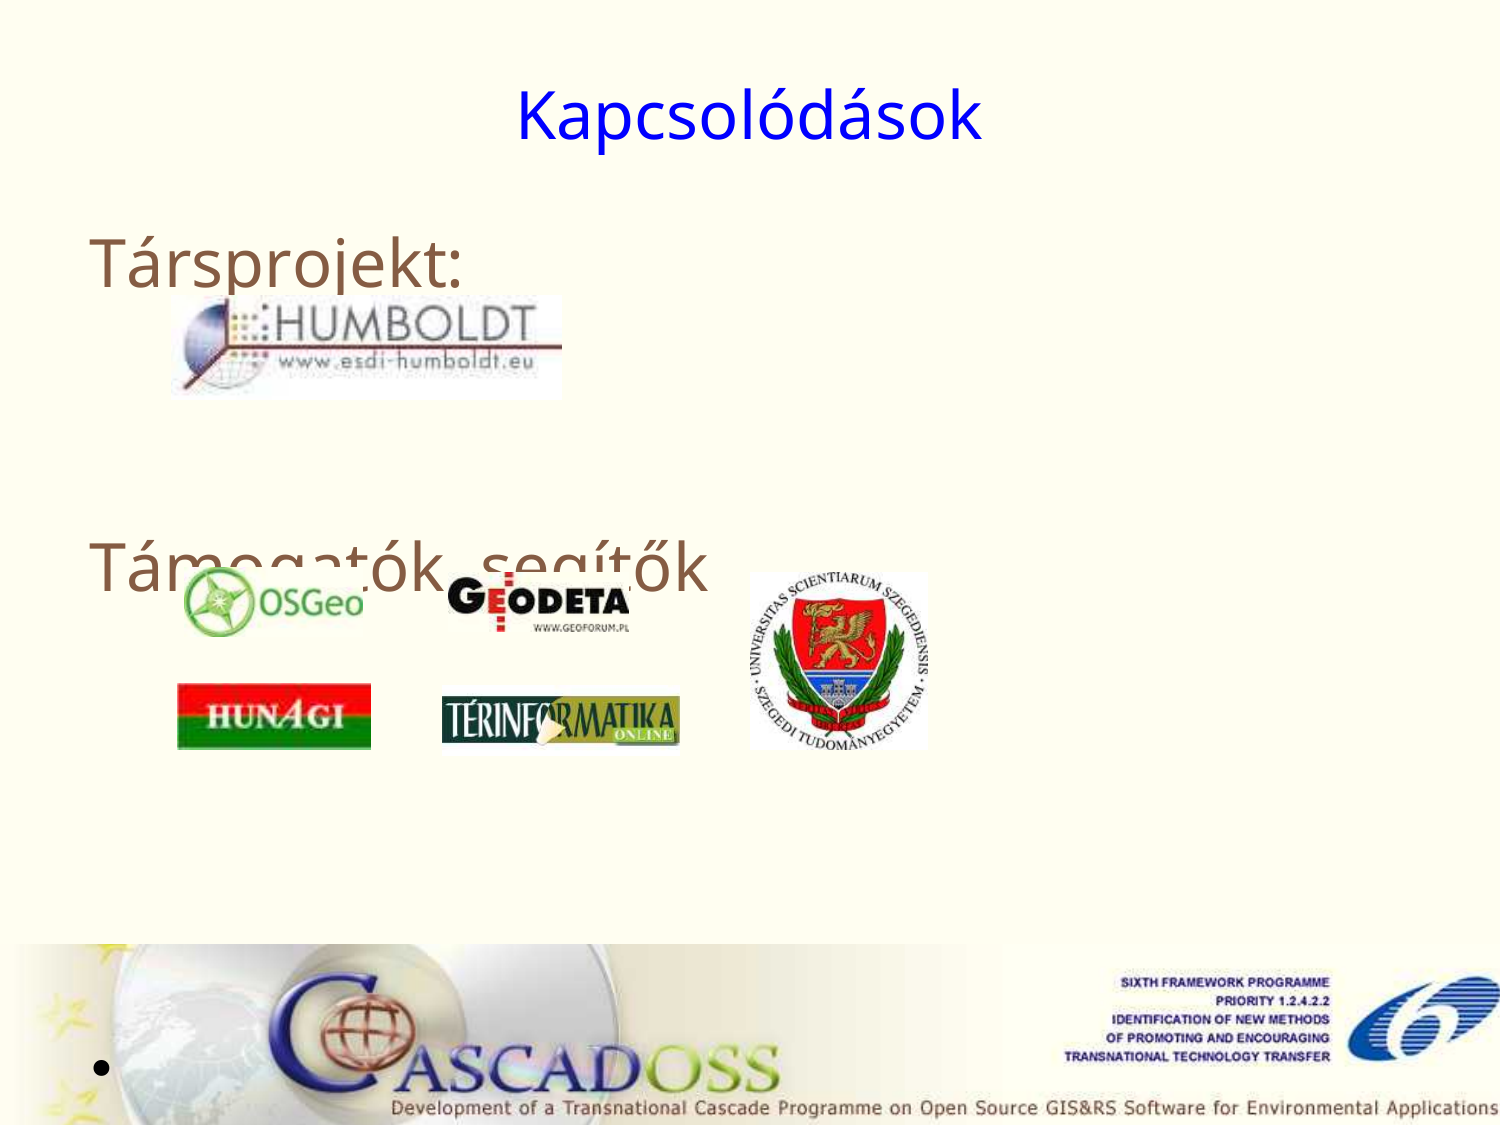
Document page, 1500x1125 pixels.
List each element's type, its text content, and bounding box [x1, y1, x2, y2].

picture [171, 295, 562, 400]
picture [750, 572, 928, 751]
picture [0, 944, 1500, 1125]
title Kapcsolódások [74, 13, 1425, 208]
picture [177, 683, 371, 751]
picture [442, 685, 680, 756]
list Társprojekt: Támogatók, segítők [74, 208, 1425, 951]
picture [448, 572, 629, 632]
picture [184, 567, 363, 637]
